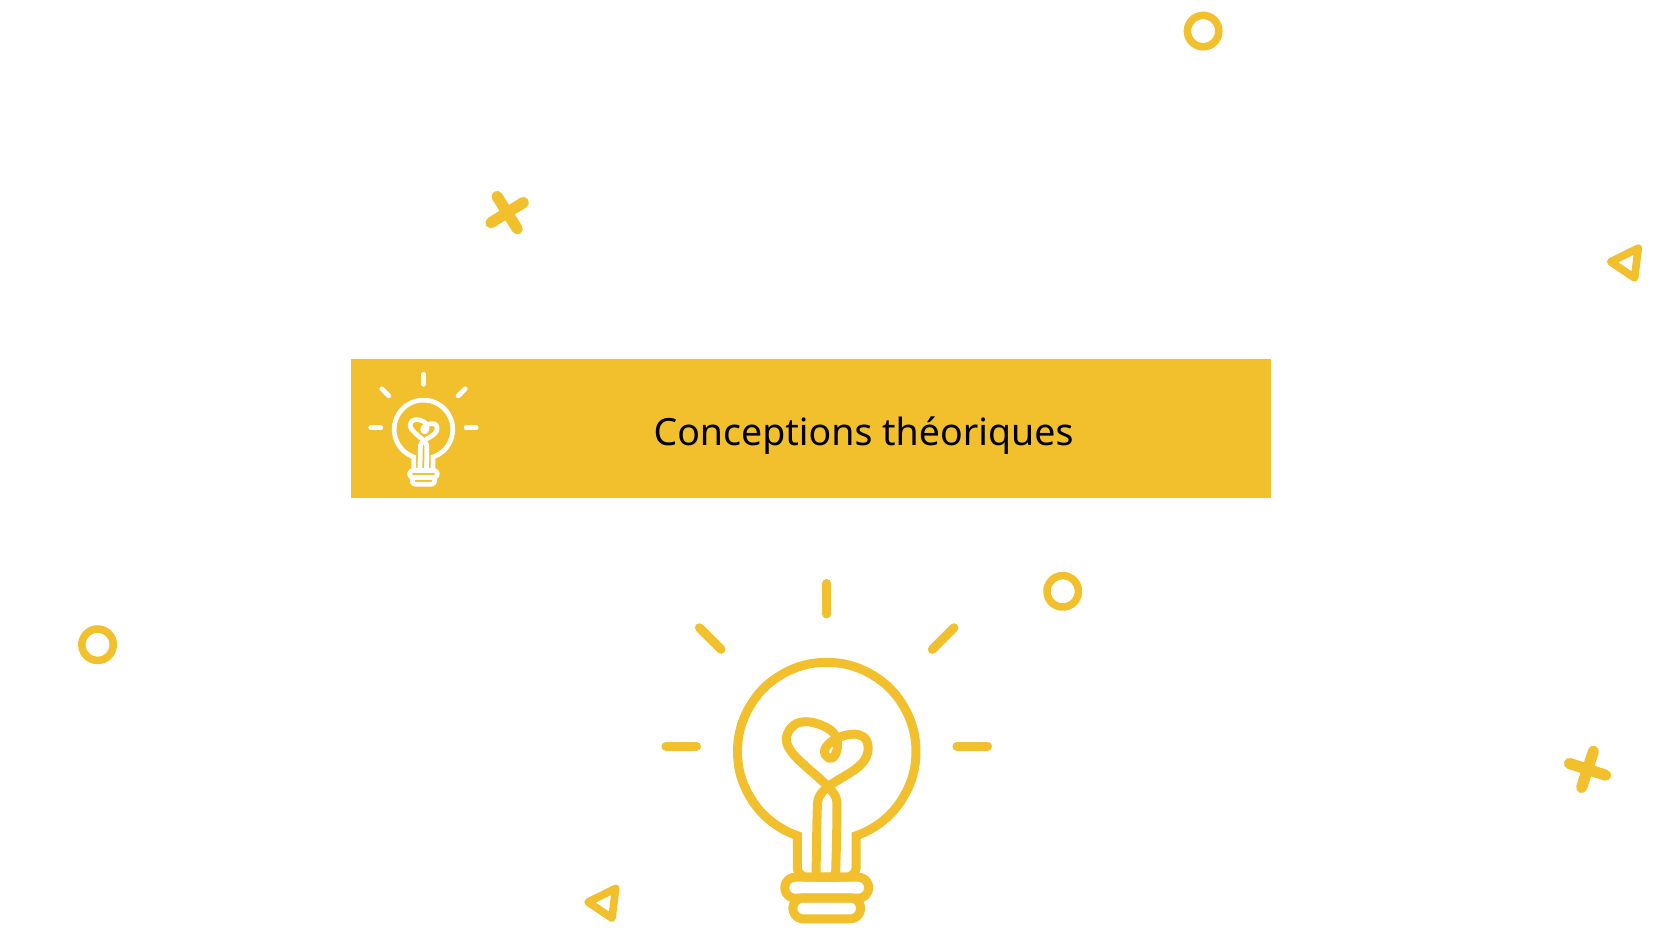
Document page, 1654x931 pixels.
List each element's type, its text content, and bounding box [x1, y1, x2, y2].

text_box Conceptions théoriques [487, 339, 1241, 523]
